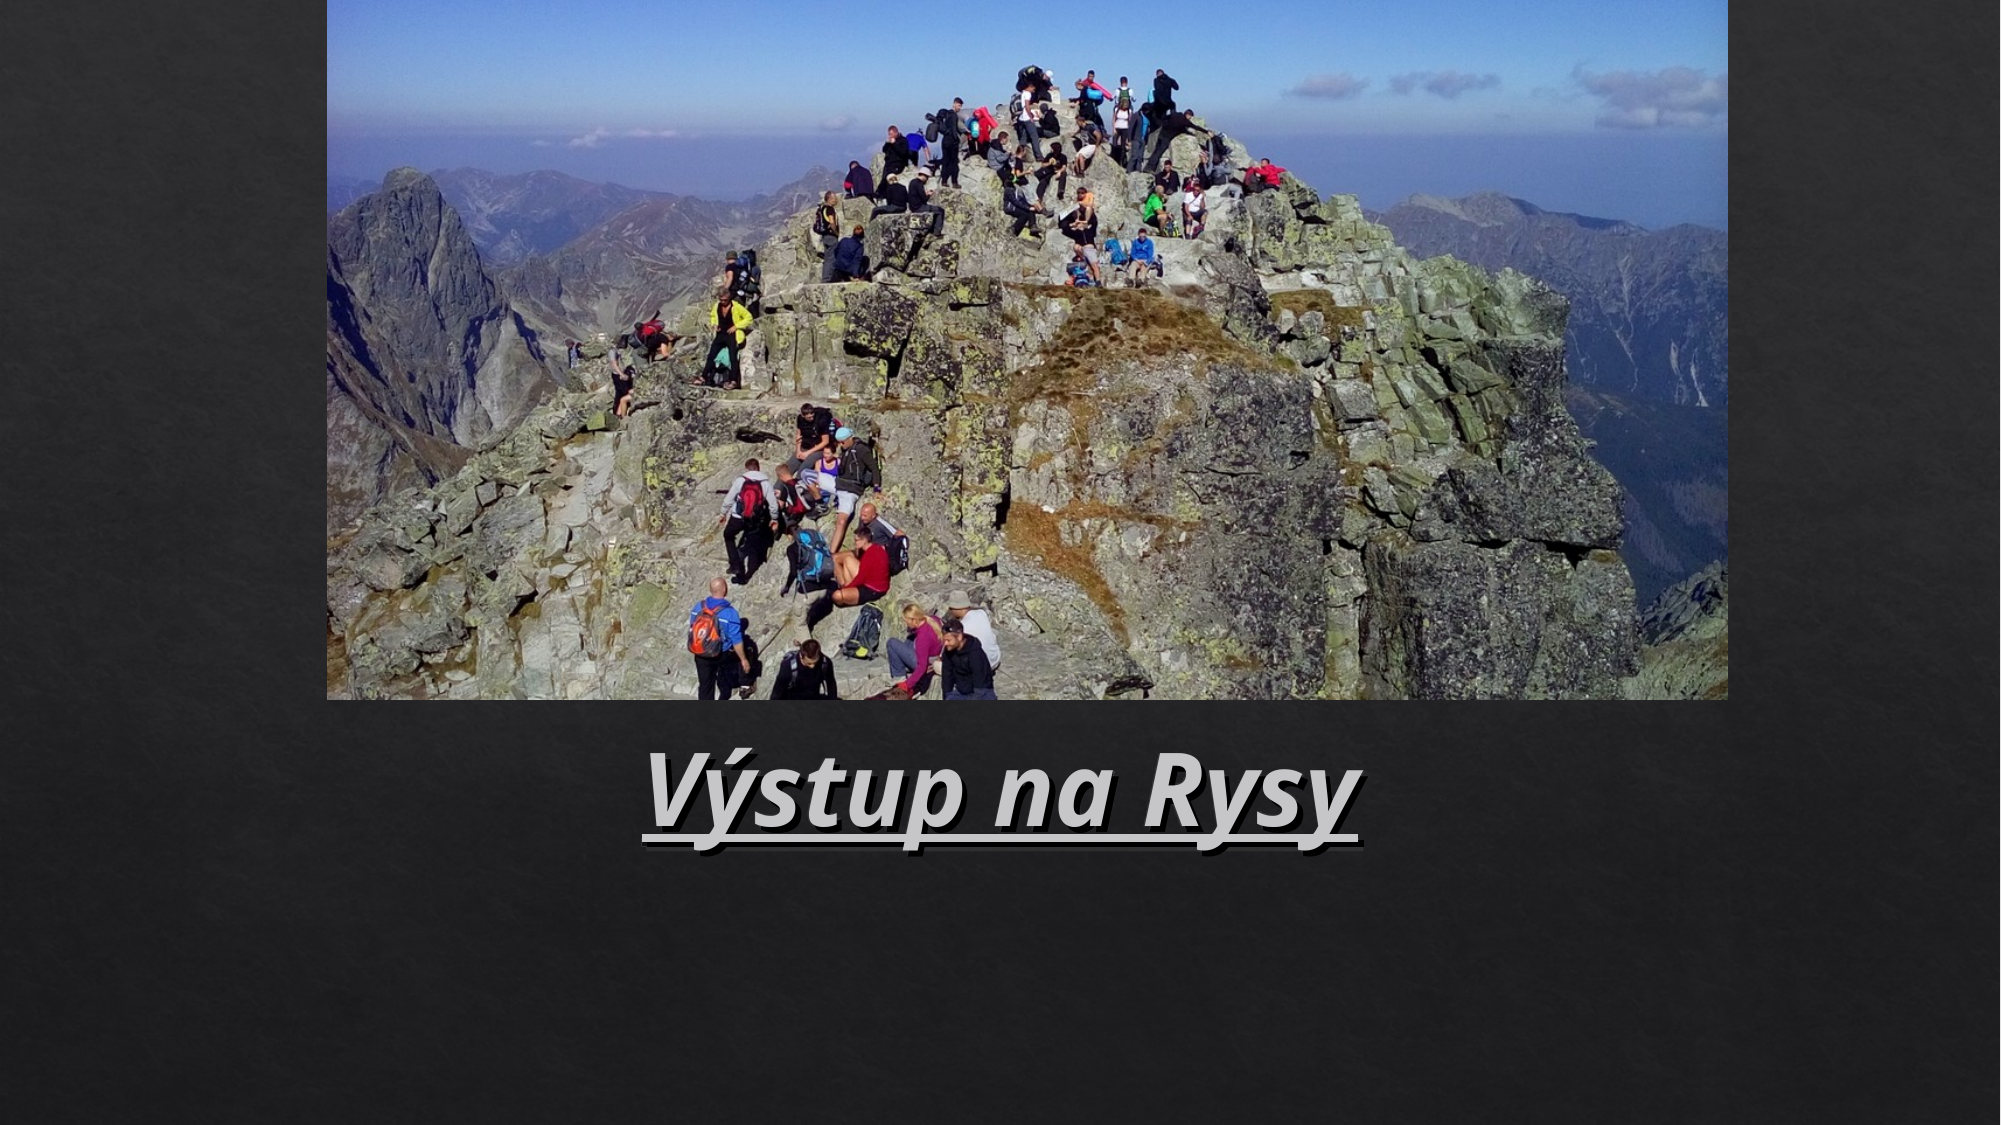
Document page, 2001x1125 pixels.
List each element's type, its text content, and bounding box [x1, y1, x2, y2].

title Výstup na Rysy [300, 715, 1701, 855]
picture [327, 0, 1728, 700]
